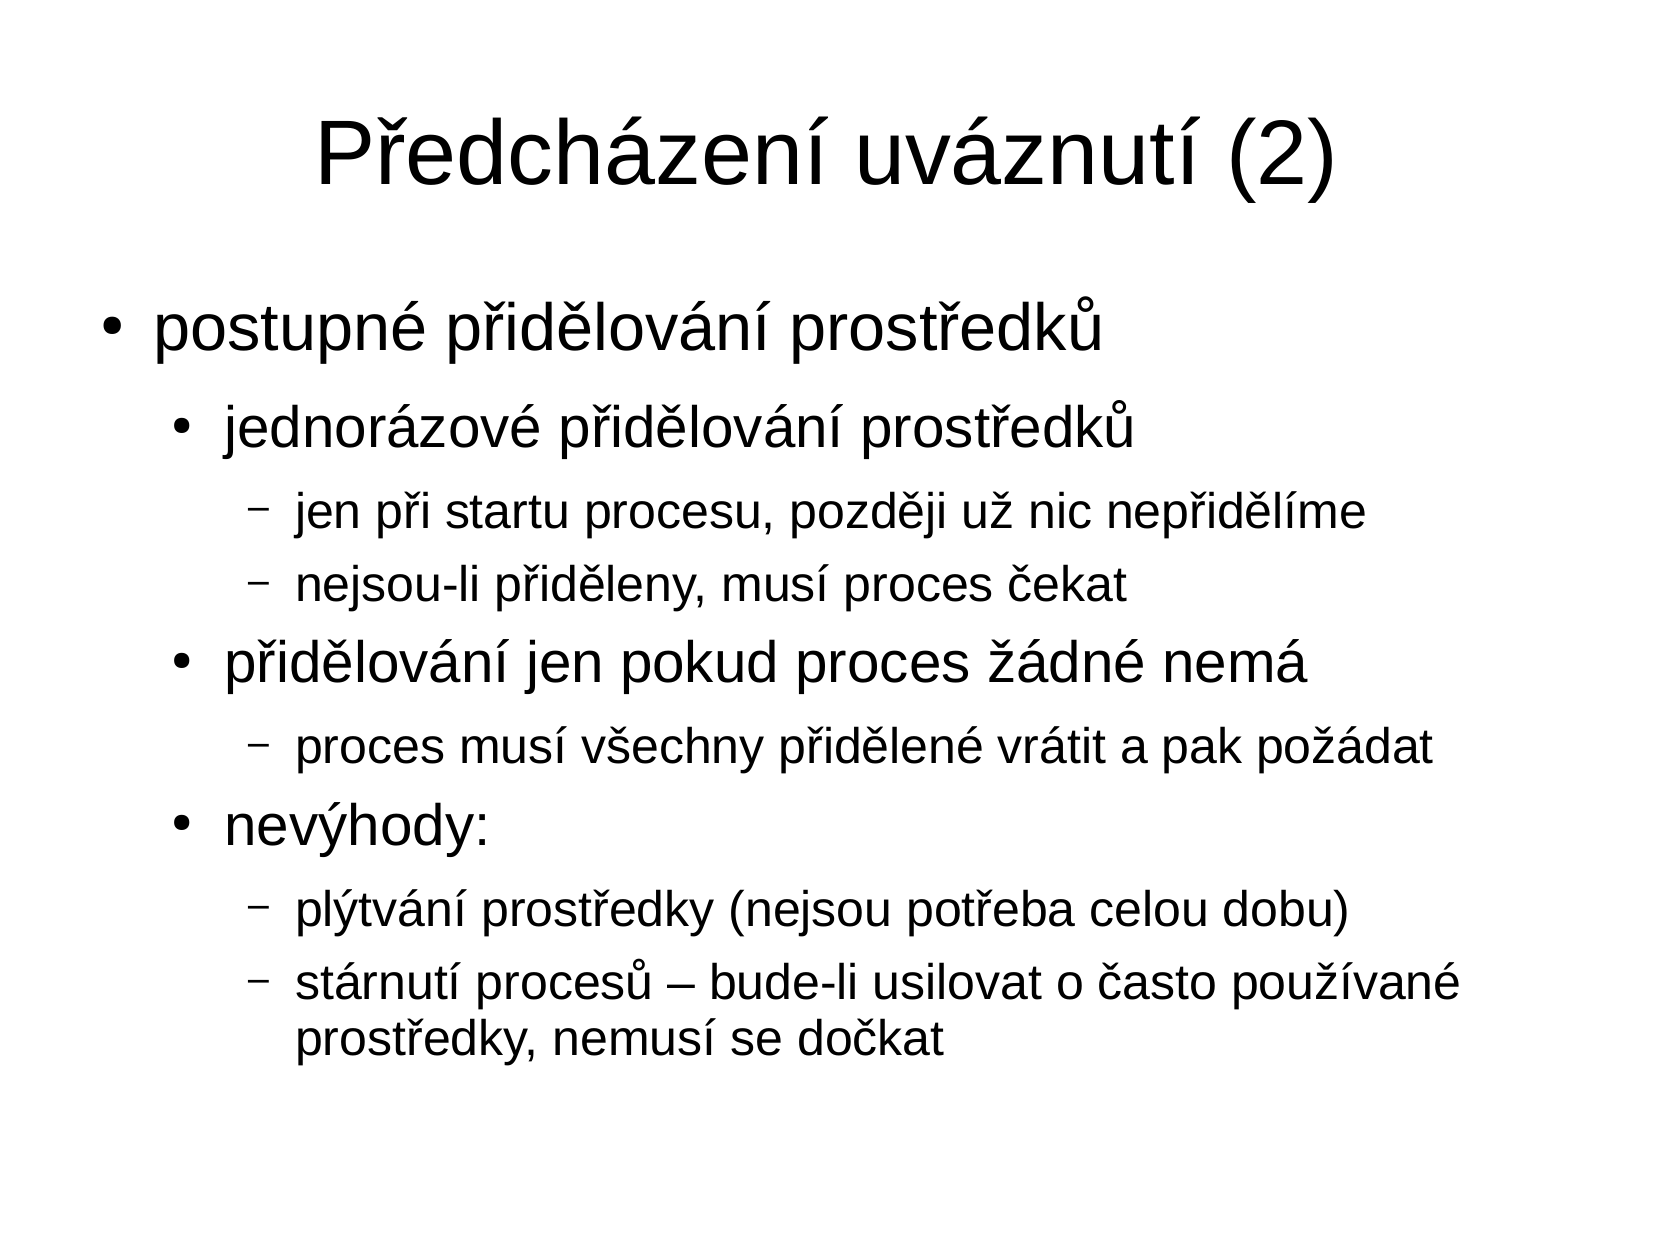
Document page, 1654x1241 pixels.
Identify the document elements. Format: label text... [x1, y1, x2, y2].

list postupné přidělování prostředků jednorázové přidělování prostředků jen při startu procesu, později už nic nepřidělíme nejsou-li přiděleny, musí proces čekat přidělování jen pokud proces žádné nemá proces musí všechny přidělené vrátit a pak požádat nevýhody: plýtvání prostředky (nejsou potřeba celou dobu) stárnutí procesů – bude-li usilovat o často používané prostředky, nemusí se dočkat [82, 290, 1571, 1094]
title Předcházení uváznutí (2) [82, 56, 1571, 250]
